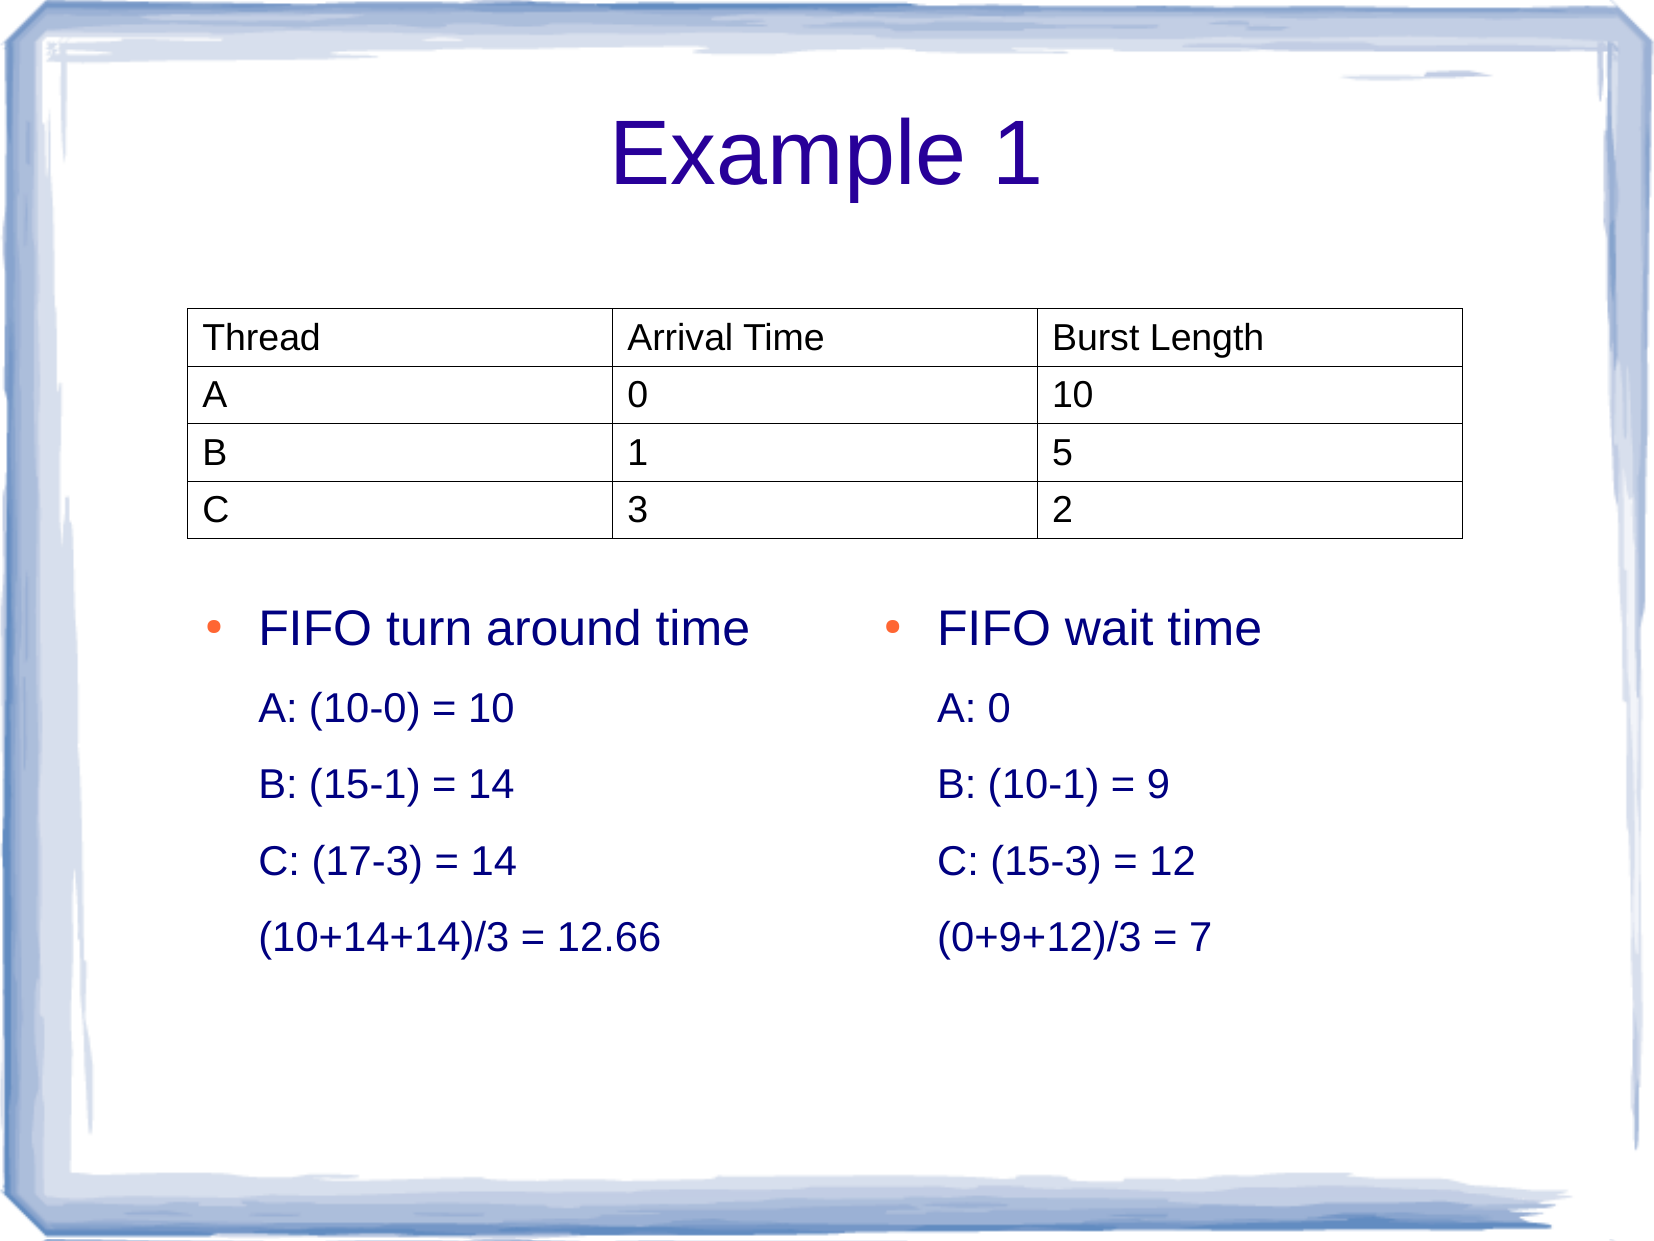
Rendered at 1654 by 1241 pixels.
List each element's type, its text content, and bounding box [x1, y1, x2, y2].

table_header Burst Length [1038, 309, 1462, 366]
table_cell 0 [613, 367, 1037, 423]
picture [0, 0, 1654, 1241]
table_header Thread [188, 309, 612, 366]
table_cell 2 [1038, 482, 1462, 538]
list FIFO turn around time A: (10-0) = 10 B: (15-1) = 14 C: (17-3) = 14 (10+14+14)/3 = 12.66 [187, 600, 809, 1046]
table_header Arrival Time [613, 309, 1037, 366]
title Example 1 [82, 49, 1571, 257]
table_cell 1 [613, 424, 1037, 481]
list FIFO wait time A: 0 B: (10-1) = 9 C: (15-3) = 12 (0+9+12)/3 = 7 [866, 600, 1463, 1046]
table_cell 5 [1038, 424, 1462, 481]
table_cell A [188, 367, 612, 423]
table_cell C [188, 482, 612, 538]
table_cell 10 [1038, 367, 1462, 423]
table_cell B [188, 424, 612, 481]
table_cell 3 [613, 482, 1037, 538]
